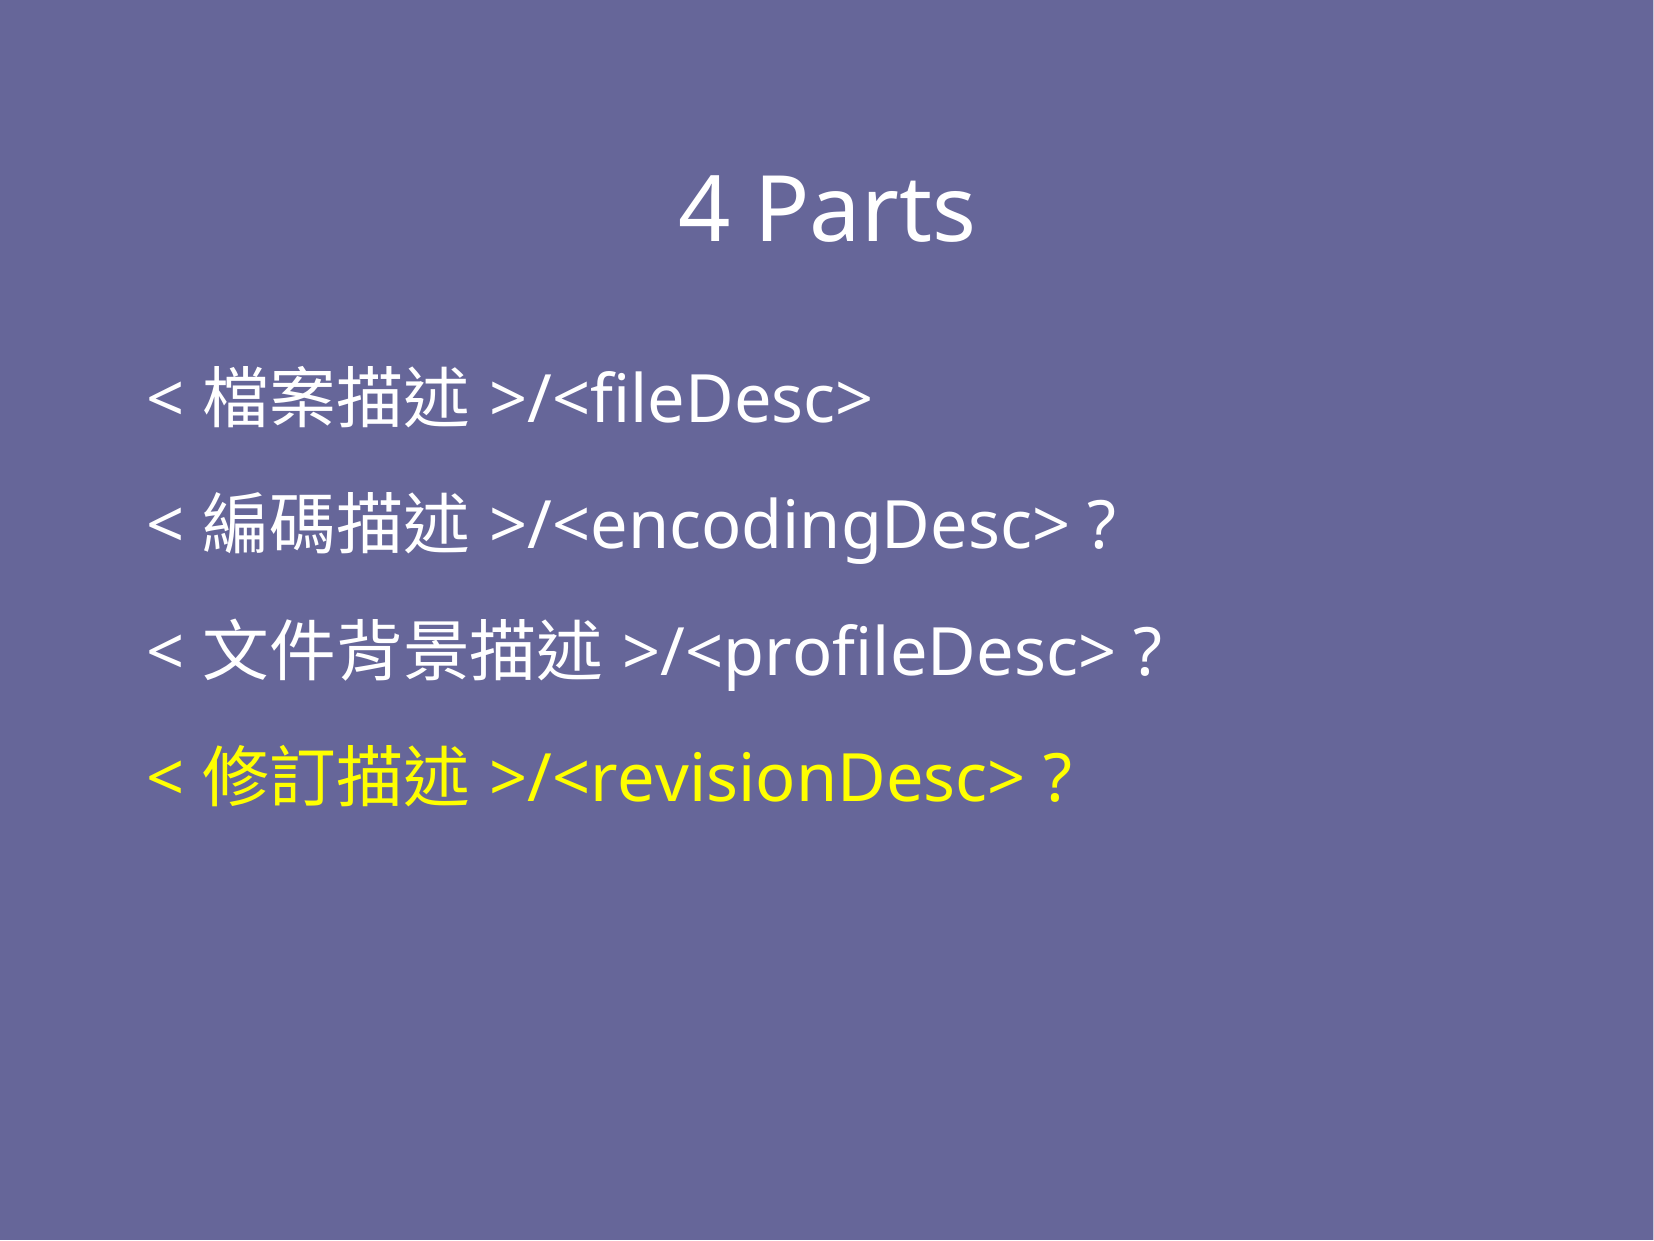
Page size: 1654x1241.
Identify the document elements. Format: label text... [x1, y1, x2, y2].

title 4 Parts [121, 102, 1534, 310]
list <檔案描述>/<fileDesc> <編碼描述>/<encodingDesc> ? <文件背景描述>/<profileDesc> ? <修訂描述>/<revisionDesc> ? [121, 344, 1534, 1112]
